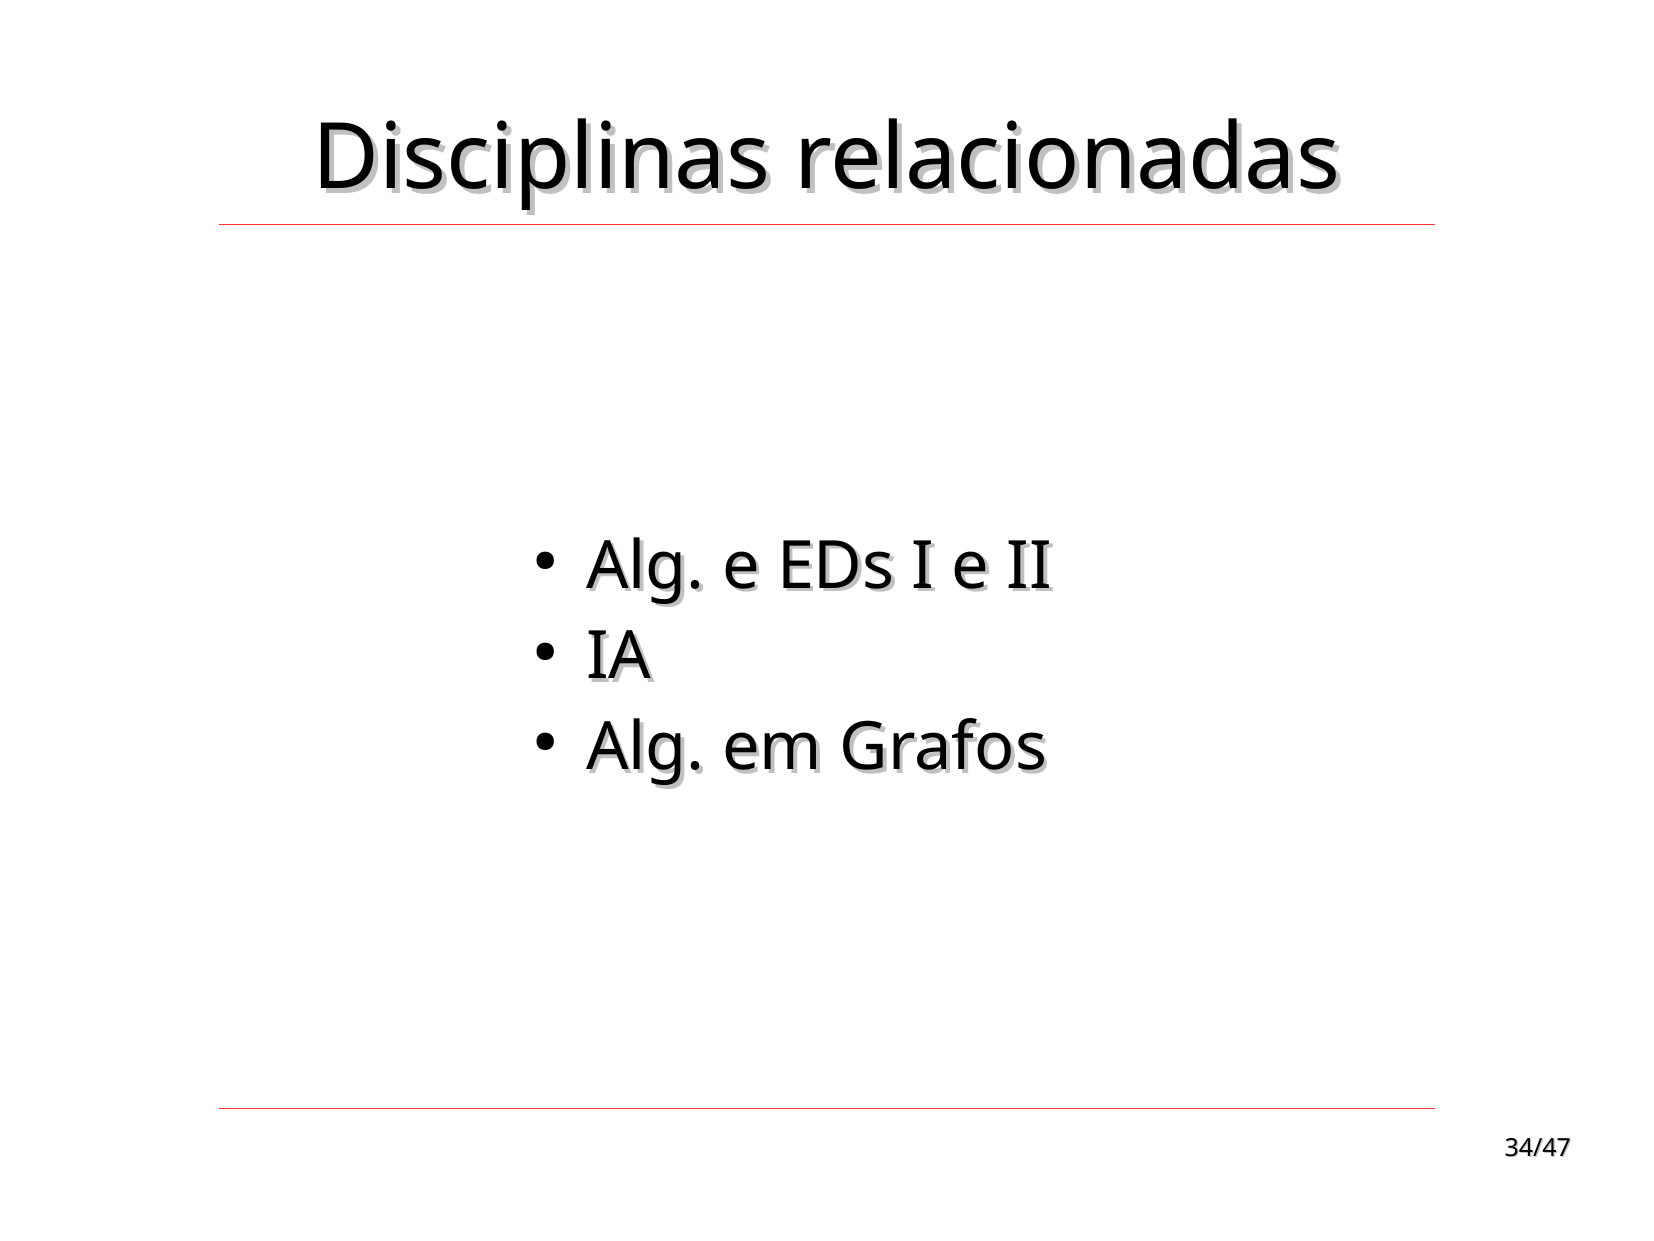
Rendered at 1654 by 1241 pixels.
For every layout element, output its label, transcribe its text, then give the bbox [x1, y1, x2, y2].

title Disciplinas relacionadas [82, 49, 1571, 257]
subtitle Alg. e EDs I e II IA Alg. em Grafos [533, 290, 1247, 1016]
